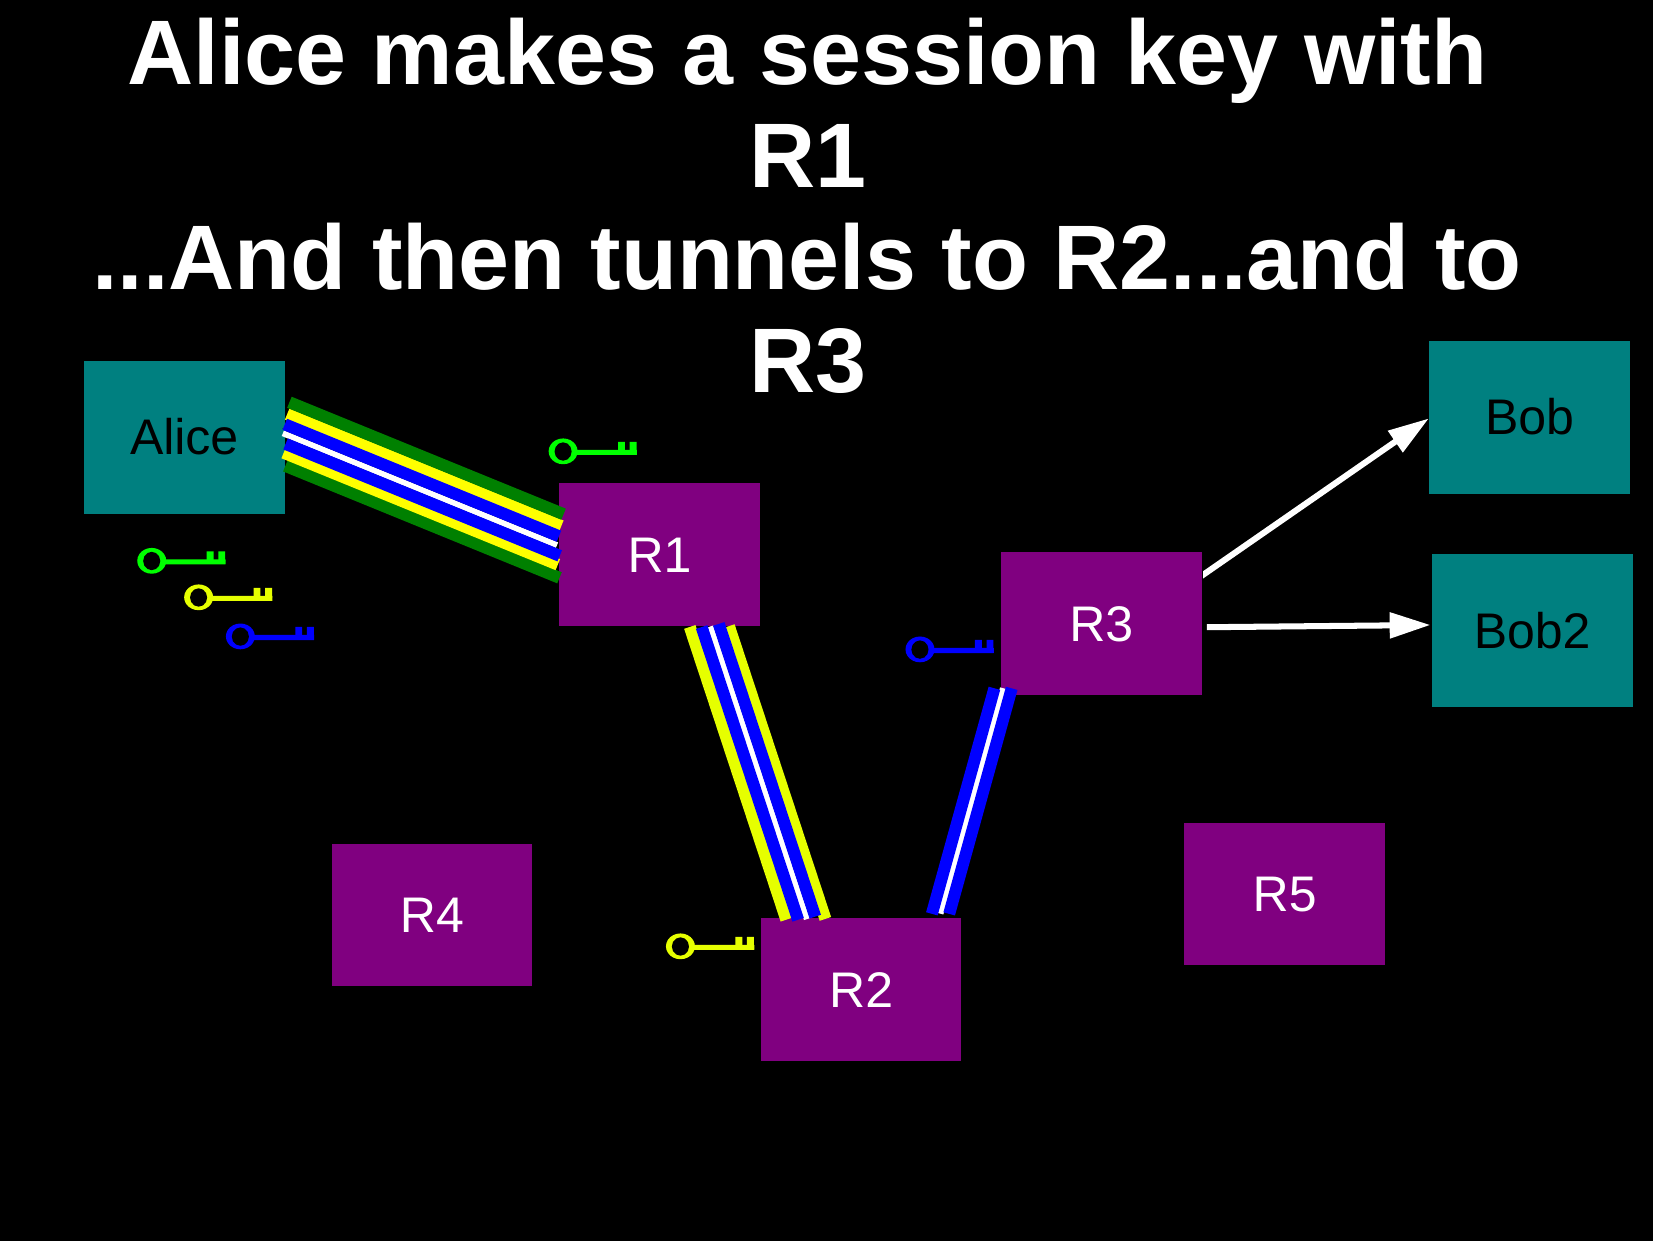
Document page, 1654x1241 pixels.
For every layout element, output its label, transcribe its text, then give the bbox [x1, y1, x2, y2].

text_box [184, 584, 273, 611]
text_box R5 [1183, 822, 1386, 966]
text_box [225, 623, 315, 650]
title Alice makes a session key with R1 ...And then tunnels to R2...and to R3 [82, 1, 1534, 412]
text_box Alice [83, 360, 286, 515]
text_box [665, 933, 755, 960]
text_box Bob2 [1431, 553, 1634, 708]
text_box R3 [1000, 551, 1203, 696]
text_box R2 [760, 917, 962, 1062]
text_box R1 [558, 482, 761, 627]
text_box [905, 636, 994, 663]
text_box [137, 547, 226, 574]
text_box Bob [1428, 340, 1631, 495]
text_box R4 [331, 843, 533, 987]
text_box [548, 438, 637, 465]
